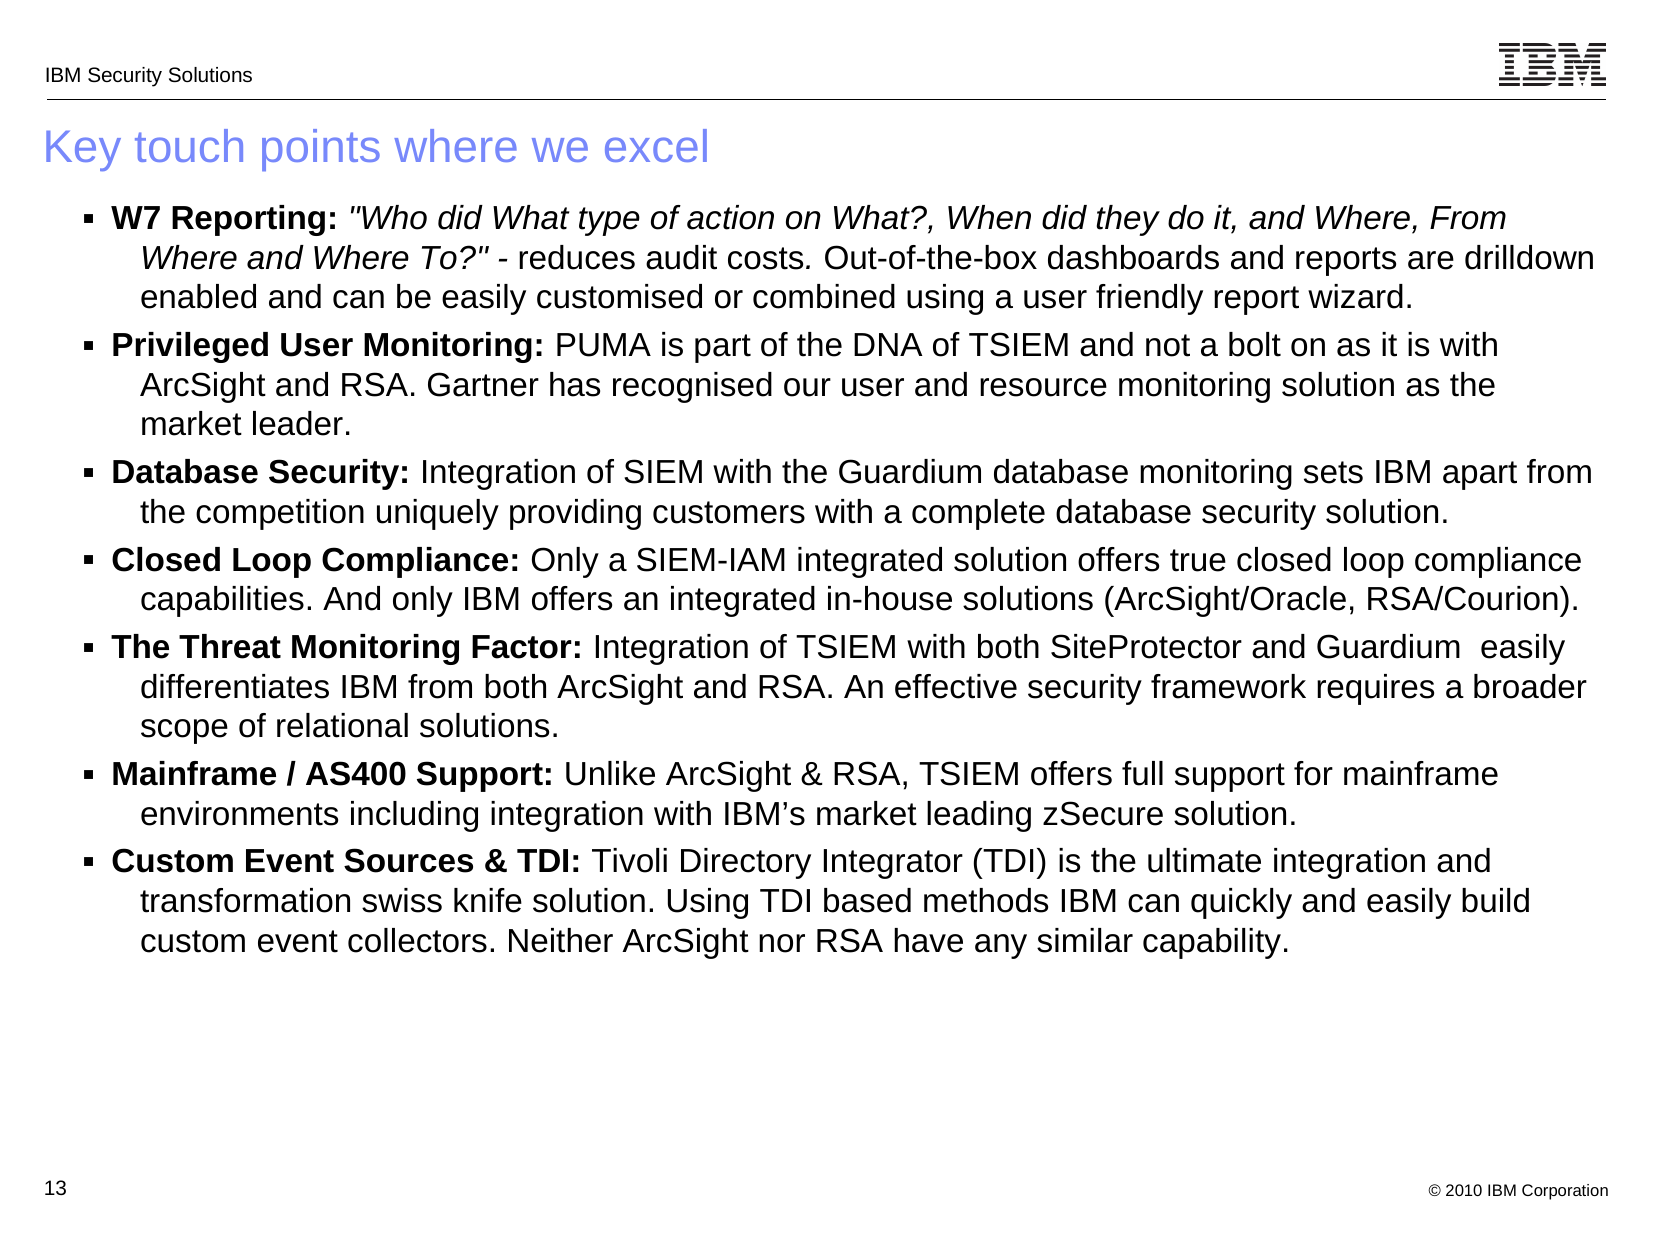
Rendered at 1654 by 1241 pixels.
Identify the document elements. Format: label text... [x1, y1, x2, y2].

title Key touch points where we excel [27, 110, 1613, 333]
list W7 Reporting: "Who did What type of action on What?, When did they do it, and Where, From Where and Where To?" - reduces audit costs. Out-of-the-box dashboards and reports are drilldown enabled and can be easily customised or combined using a user friendly report wizard. Privileged User Monitoring: PUMA is part of the DNA of TSIEM and not a bolt on as it is with ArcSight and RSA. Gartner has recognised our user and resource monitoring solution as the market leader. Database Security: Integration of SIEM with the Guardium database monitoring sets IBM apart from the competition uniquely providing customers with a complete database security solution. Closed Loop Compliance: Only a SIEM-IAM integrated solution offers true closed loop compliance capabilities. And only IBM offers an integrated in-house solutions (ArcSight/Oracle, RSA/Courion). The Threat Monitoring Factor: Integration of TSIEM with both SiteProtector and Guardium easily differentiates IBM from both ArcSight and RSA. An effective security framework requires a broader scope of relational solutions. Mainframe / AS400 Support: Unlike ArcSight & RSA, TSIEM offers full support for mainframe environments including integration with IBM’s market leading zSecure solution. Custom Event Sources & TDI: Tivoli Directory Integrator (TDI) is the ultimate integration and transformation swiss knife solution. Using TDI based methods IBM can quickly and easily build custom event collectors. Neither ArcSight nor RSA have any similar capability. [83, 197, 1604, 1055]
picture [1499, 43, 1606, 86]
